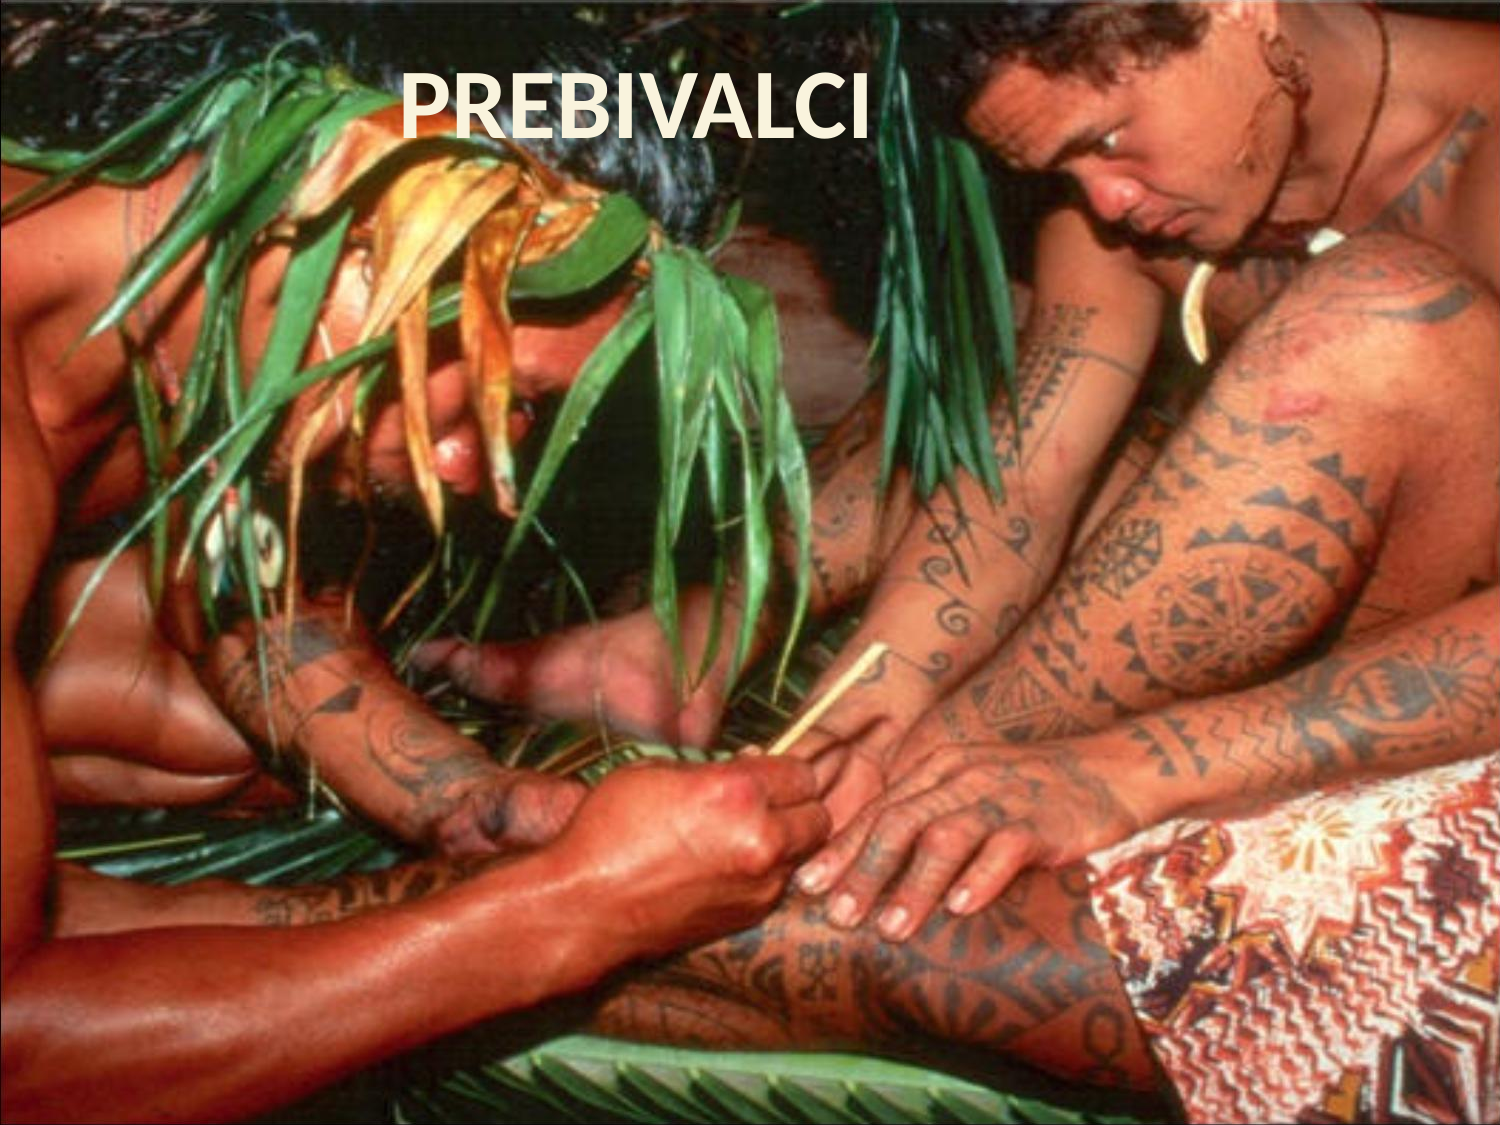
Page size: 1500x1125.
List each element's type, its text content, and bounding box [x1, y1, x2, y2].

text_box PREBIVALCI [383, 30, 1306, 166]
picture [0, 0, 1500, 1125]
